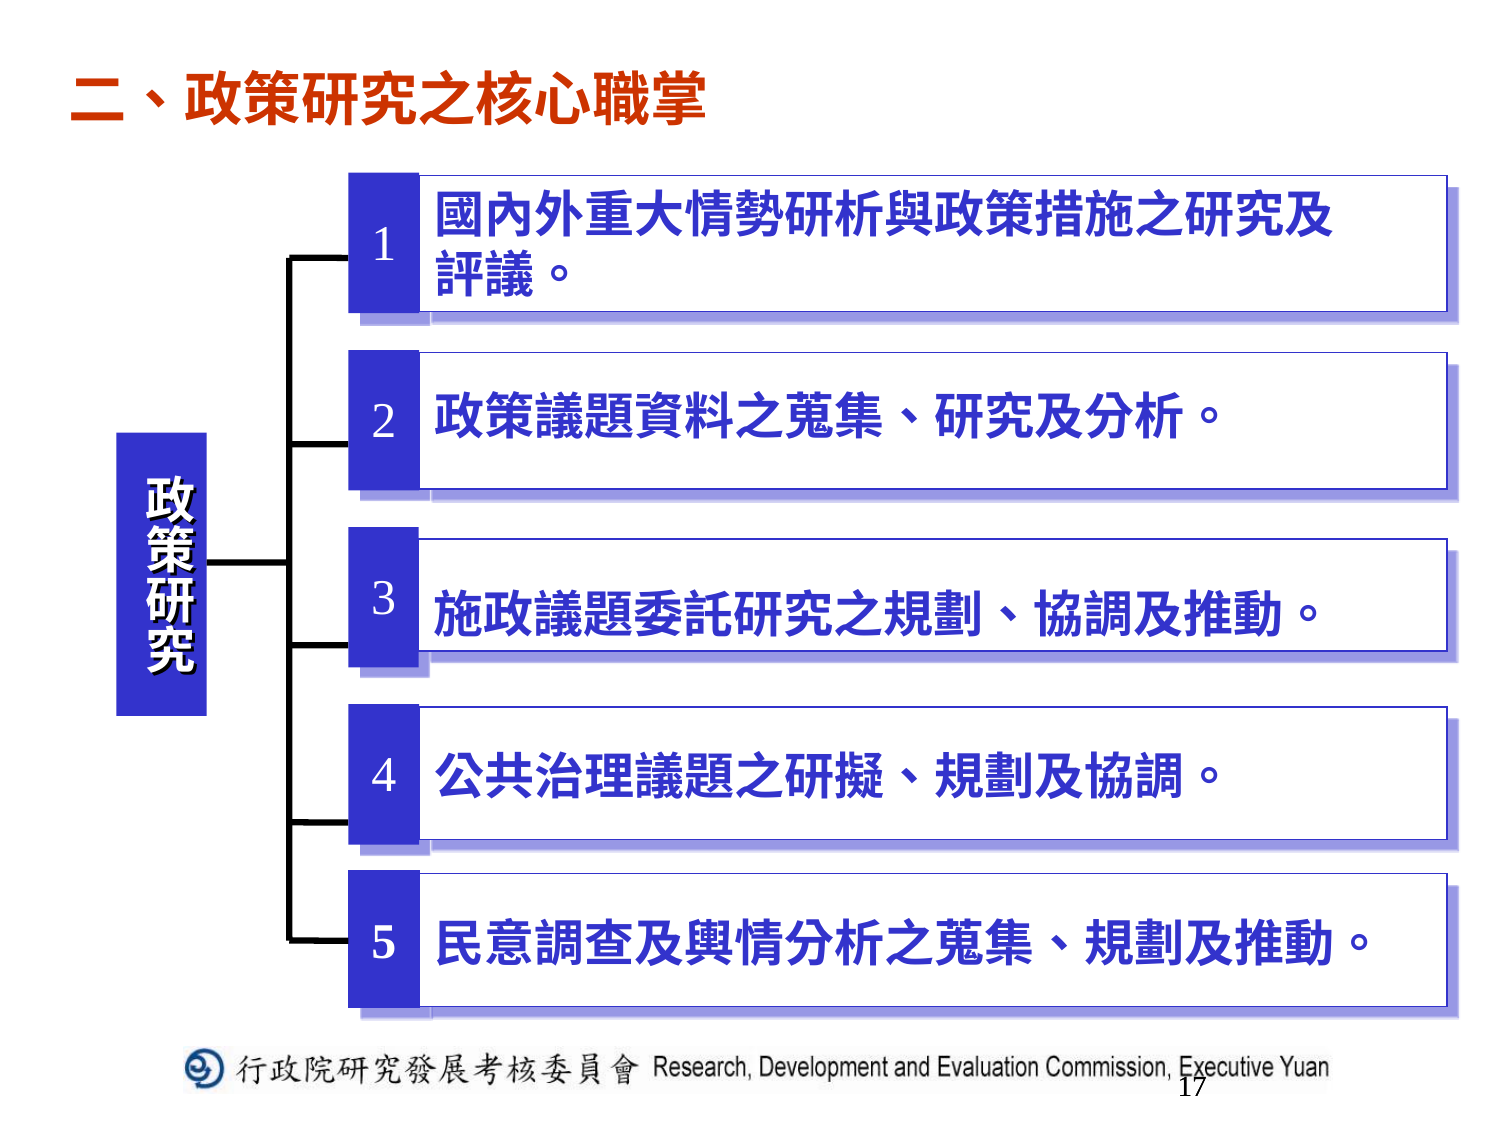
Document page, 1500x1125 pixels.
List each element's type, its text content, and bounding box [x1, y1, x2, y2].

text_box 4 [348, 704, 420, 845]
text_box 1 [348, 172, 420, 314]
text_box 政策研究 [116, 432, 207, 716]
text_box 5 [348, 871, 420, 1008]
text_box 二、政策研究之核心職掌 [53, 55, 856, 140]
text_box 公共治理議題之研擬、規劃及協調。 [419, 706, 1447, 840]
text_box 2 [348, 350, 420, 491]
text_box 政策議題資料之蒐集、研究及分析。 [419, 352, 1447, 489]
text_box [1162, 1025, 1476, 1101]
text_box 施政議題委託研究之規劃、協調及推動。 [418, 538, 1447, 651]
text_box 國內外重大情勢研析與政策措施之研究及 評議。 [419, 175, 1447, 312]
text_box 民意調查及輿情分析之蒐集、規劃及推動。 [419, 873, 1447, 1007]
text_box 3 [348, 527, 419, 668]
